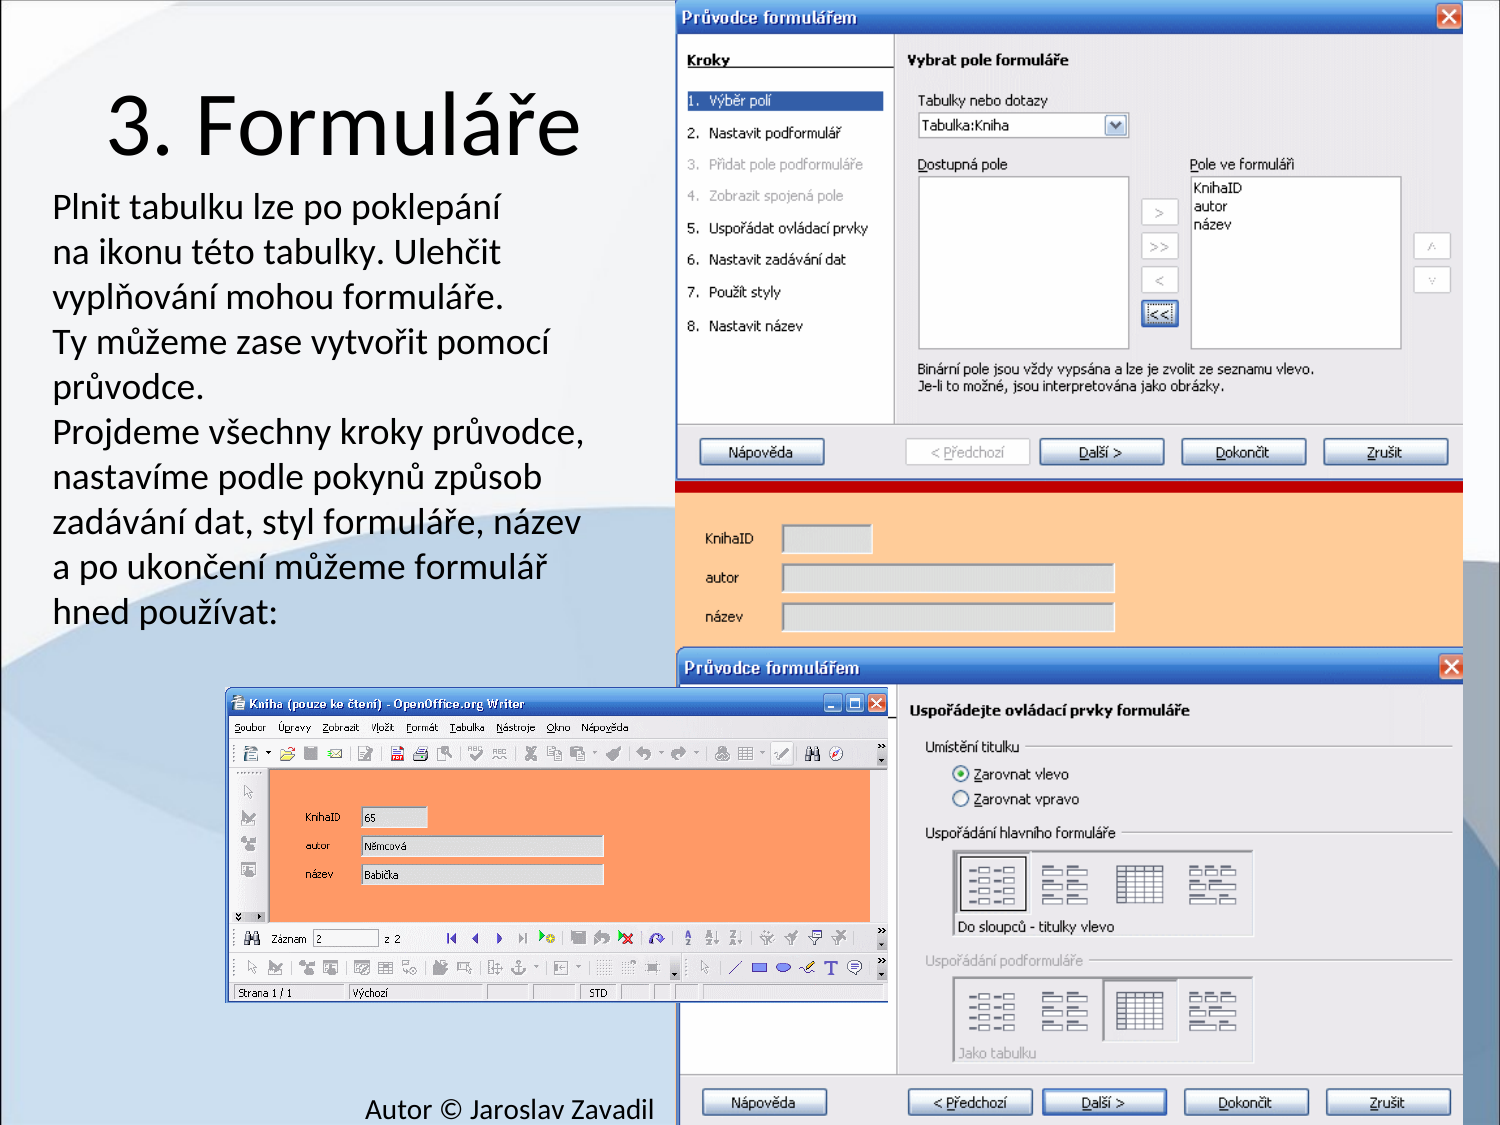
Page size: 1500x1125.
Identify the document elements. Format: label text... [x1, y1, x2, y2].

text_box Plnit tabulku lze po poklepání na ikonu této tabulky. Ulehčit vyplňování mohou formuláře. Ty můžeme zase vytvořit pomocí průvodce. Projdeme všechny kroky průvodce, nastavíme podle pokynů způsob zadávání dat, styl formuláře, název a po ukončení můžeme formulář hned používat: [37, 174, 625, 686]
text_box Autor © Jaroslav Zavadil [350, 1082, 670, 1125]
picture [0, 0, 1500, 1125]
title 3. Formuláře [50, 24, 638, 213]
